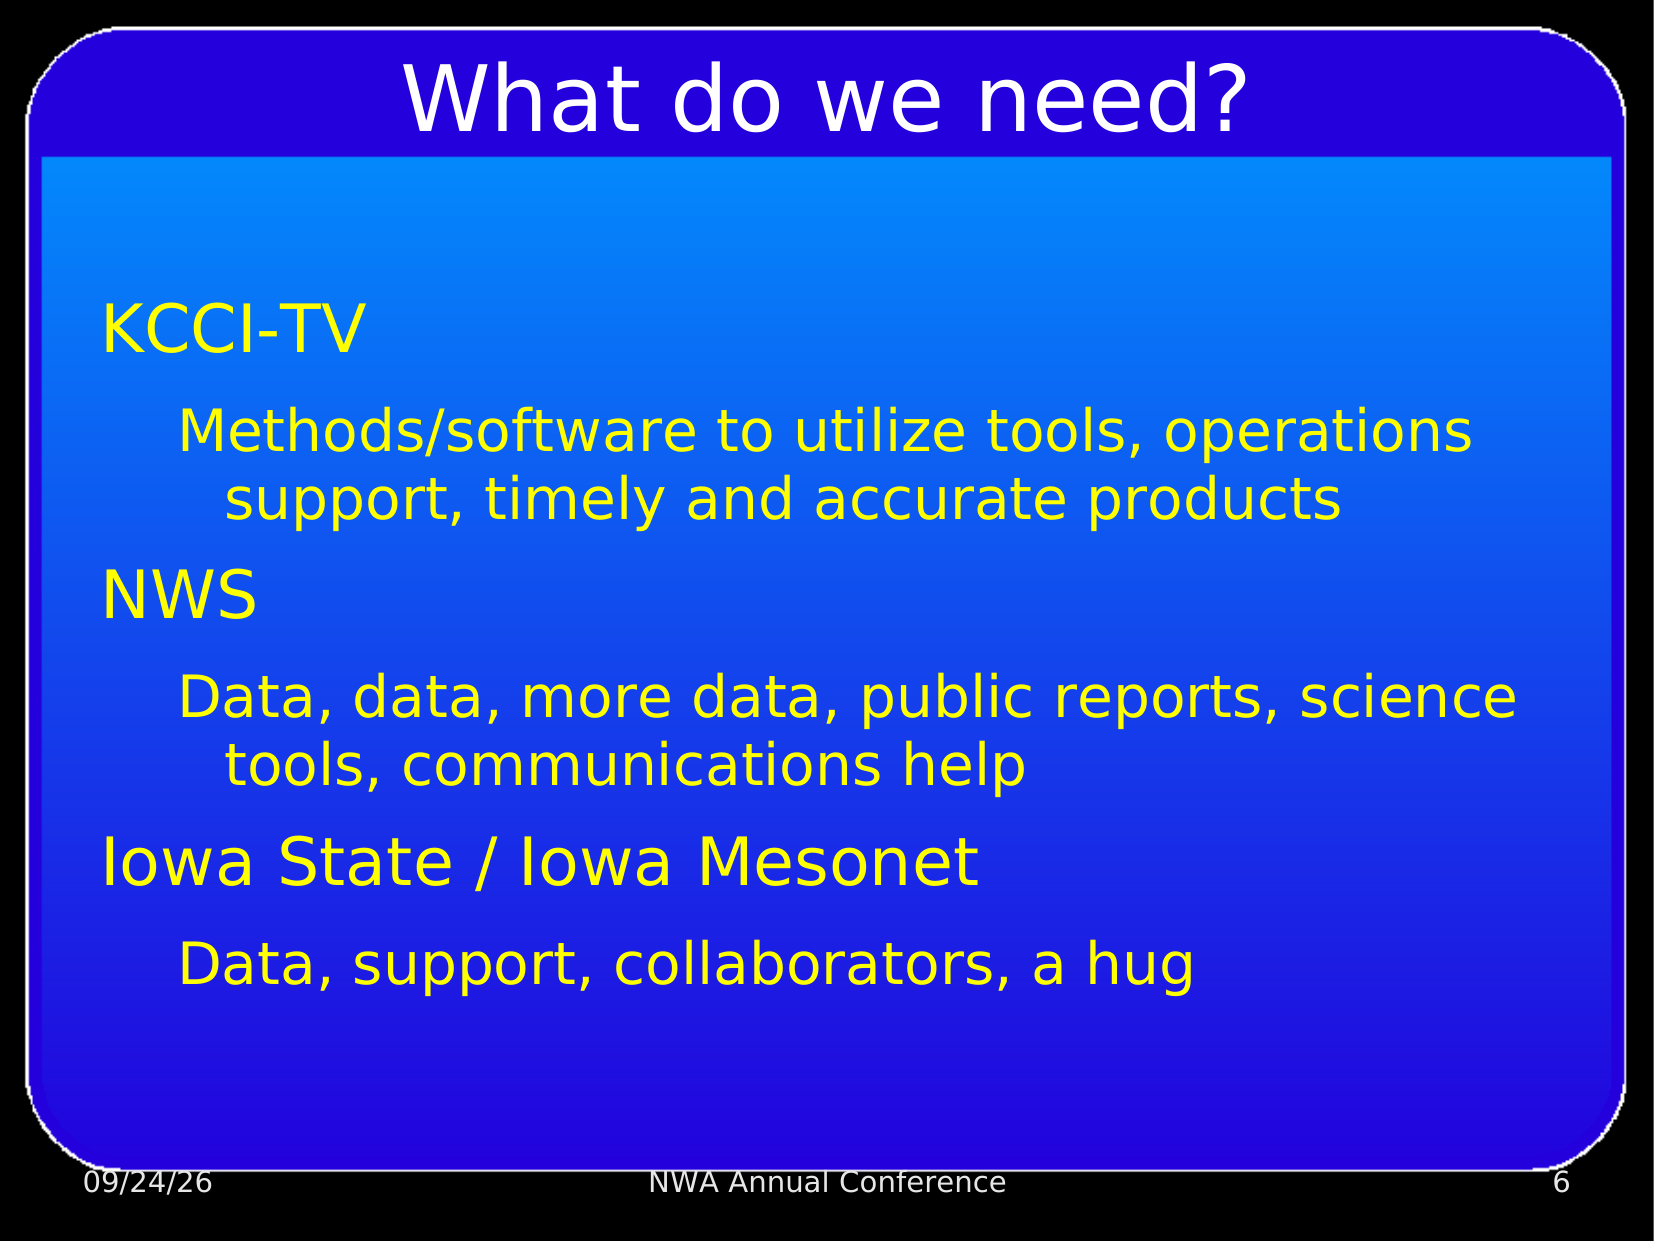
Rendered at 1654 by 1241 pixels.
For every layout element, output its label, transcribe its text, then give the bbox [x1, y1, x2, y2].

title What do we need? [82, 46, 1571, 154]
list KCCI-TV Methods/software to utilize tools, operations support, timely and accurate products NWS Data, data, more data, public reports, science tools, communications help Iowa State / Iowa Mesonet Data, support, collaborators, a hug [82, 290, 1571, 1109]
picture [0, 0, 1654, 1241]
